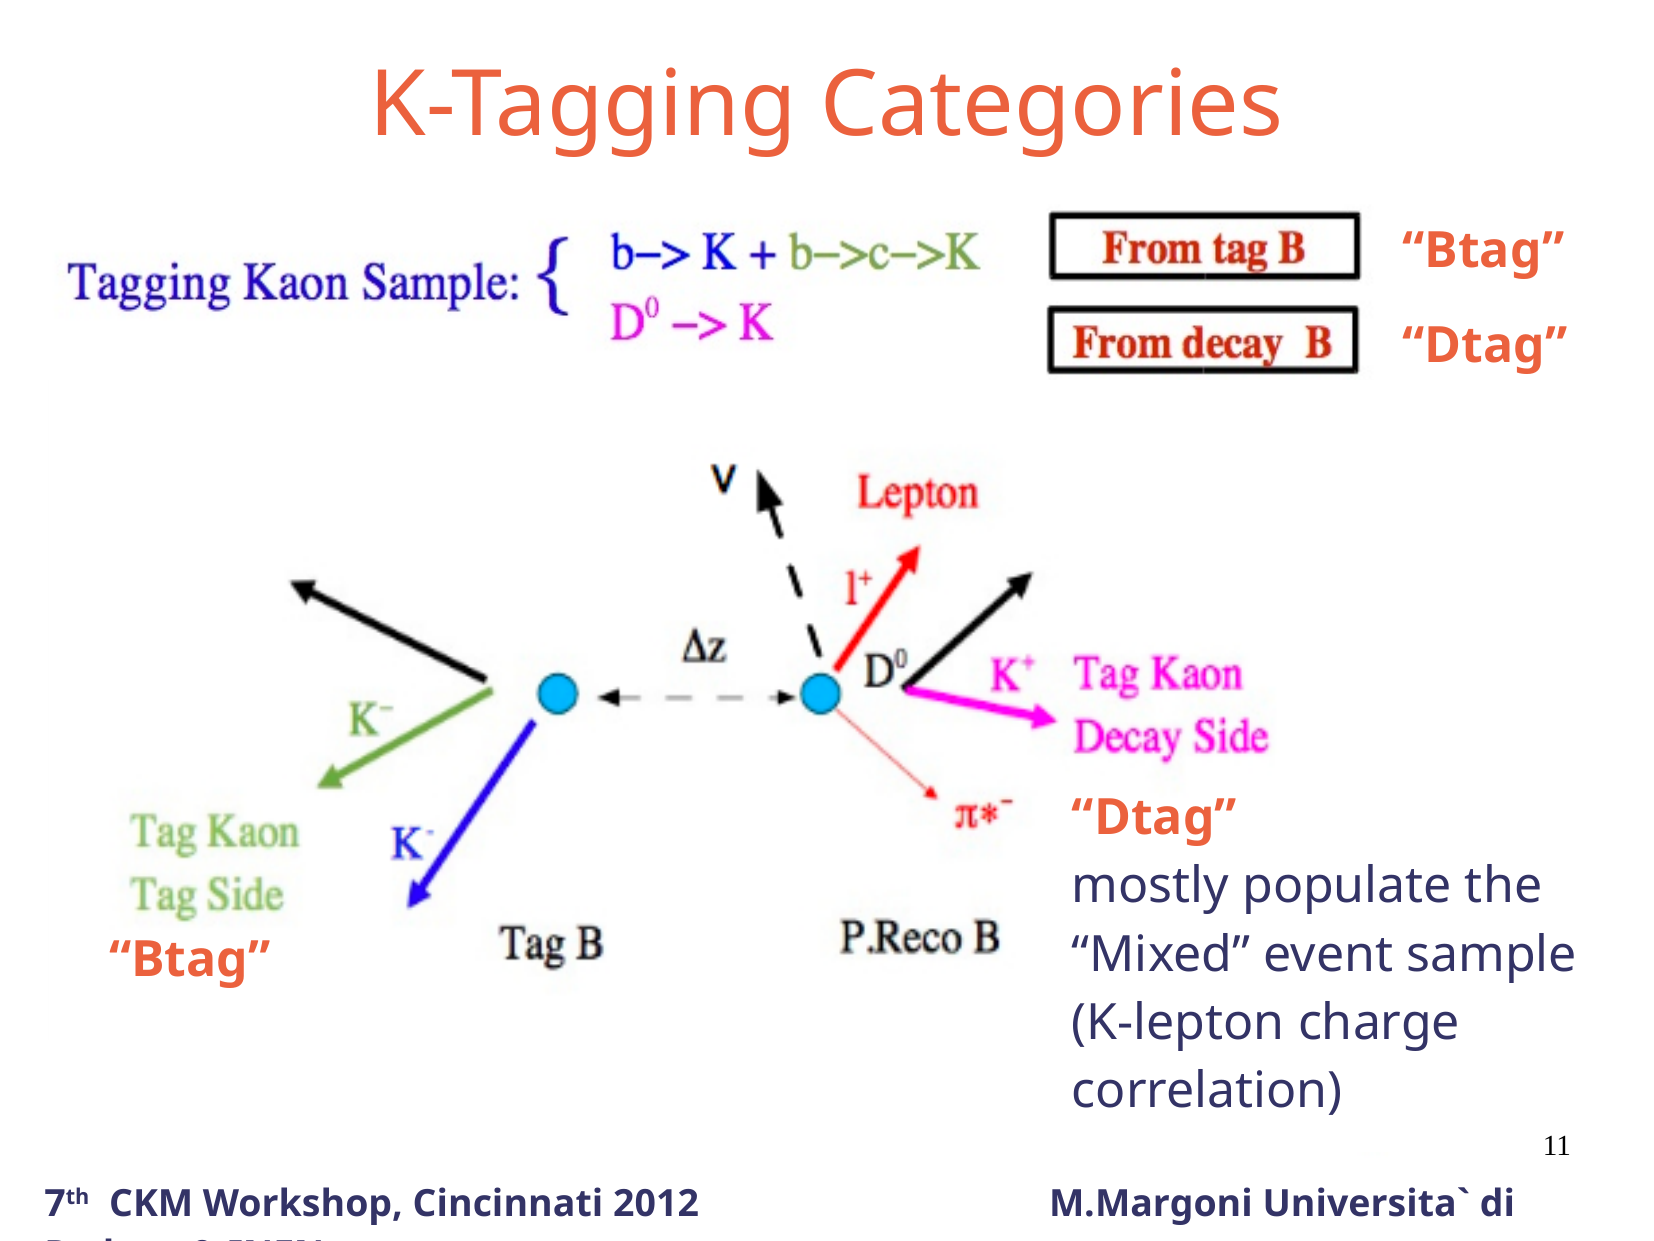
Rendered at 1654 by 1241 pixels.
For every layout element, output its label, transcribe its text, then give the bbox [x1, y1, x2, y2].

text_box [29, 472, 1057, 1093]
picture [26, 28, 1536, 1182]
text_box “Btag” [94, 915, 331, 1008]
title K-Tagging Categories [82, 3, 1571, 196]
text_box “Dtag” [1387, 301, 1625, 394]
text_box “Btag” [1387, 206, 1625, 299]
text_box 7th CKM Workshop, Cincinnati 2012 M.Margoni Universita` di Padova & INFN [29, 1169, 1057, 1241]
text_box “Dtag” mostly populate the “Mixed” event sample (K-lepton charge correlation) [1057, 773, 1630, 1241]
